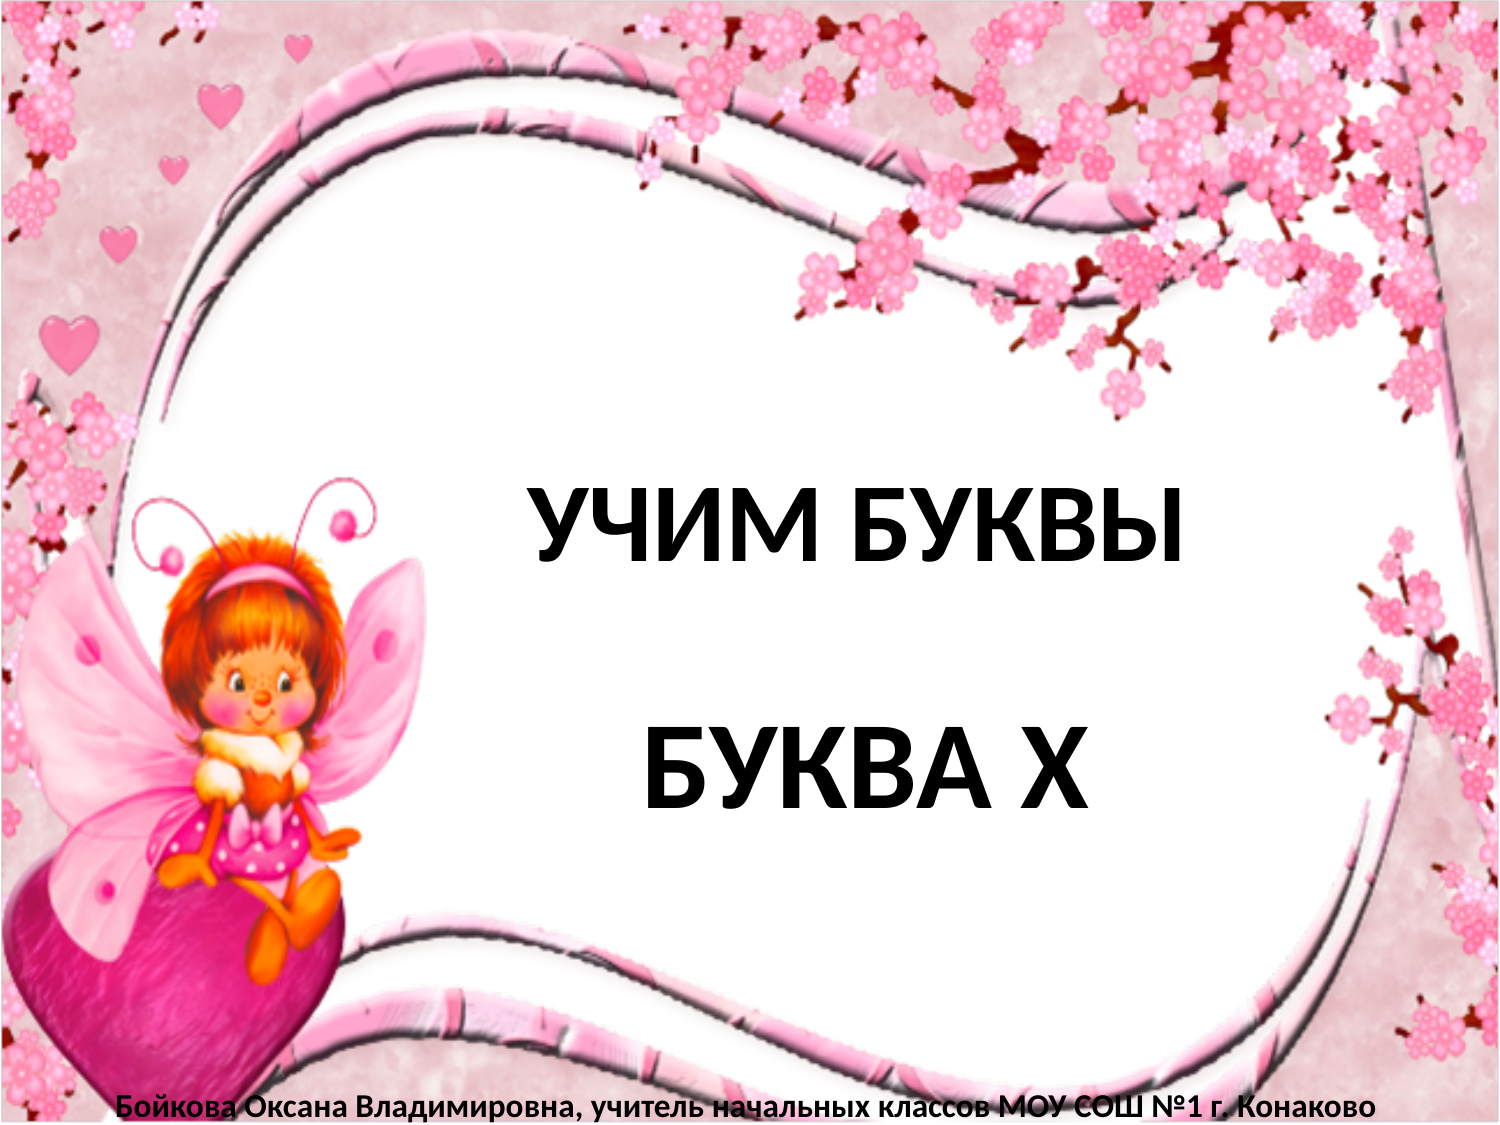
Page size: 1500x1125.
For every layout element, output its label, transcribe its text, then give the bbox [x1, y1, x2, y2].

text_box Бойкова Оксана Владимировна, учитель начальных классов МОУ СОШ №1 г. Конаково [100, 1069, 1394, 1125]
text_box УЧИМ БУКВЫ [512, 433, 1204, 592]
text_box БУКВА Х [626, 668, 1105, 842]
picture [0, 0, 1500, 1125]
